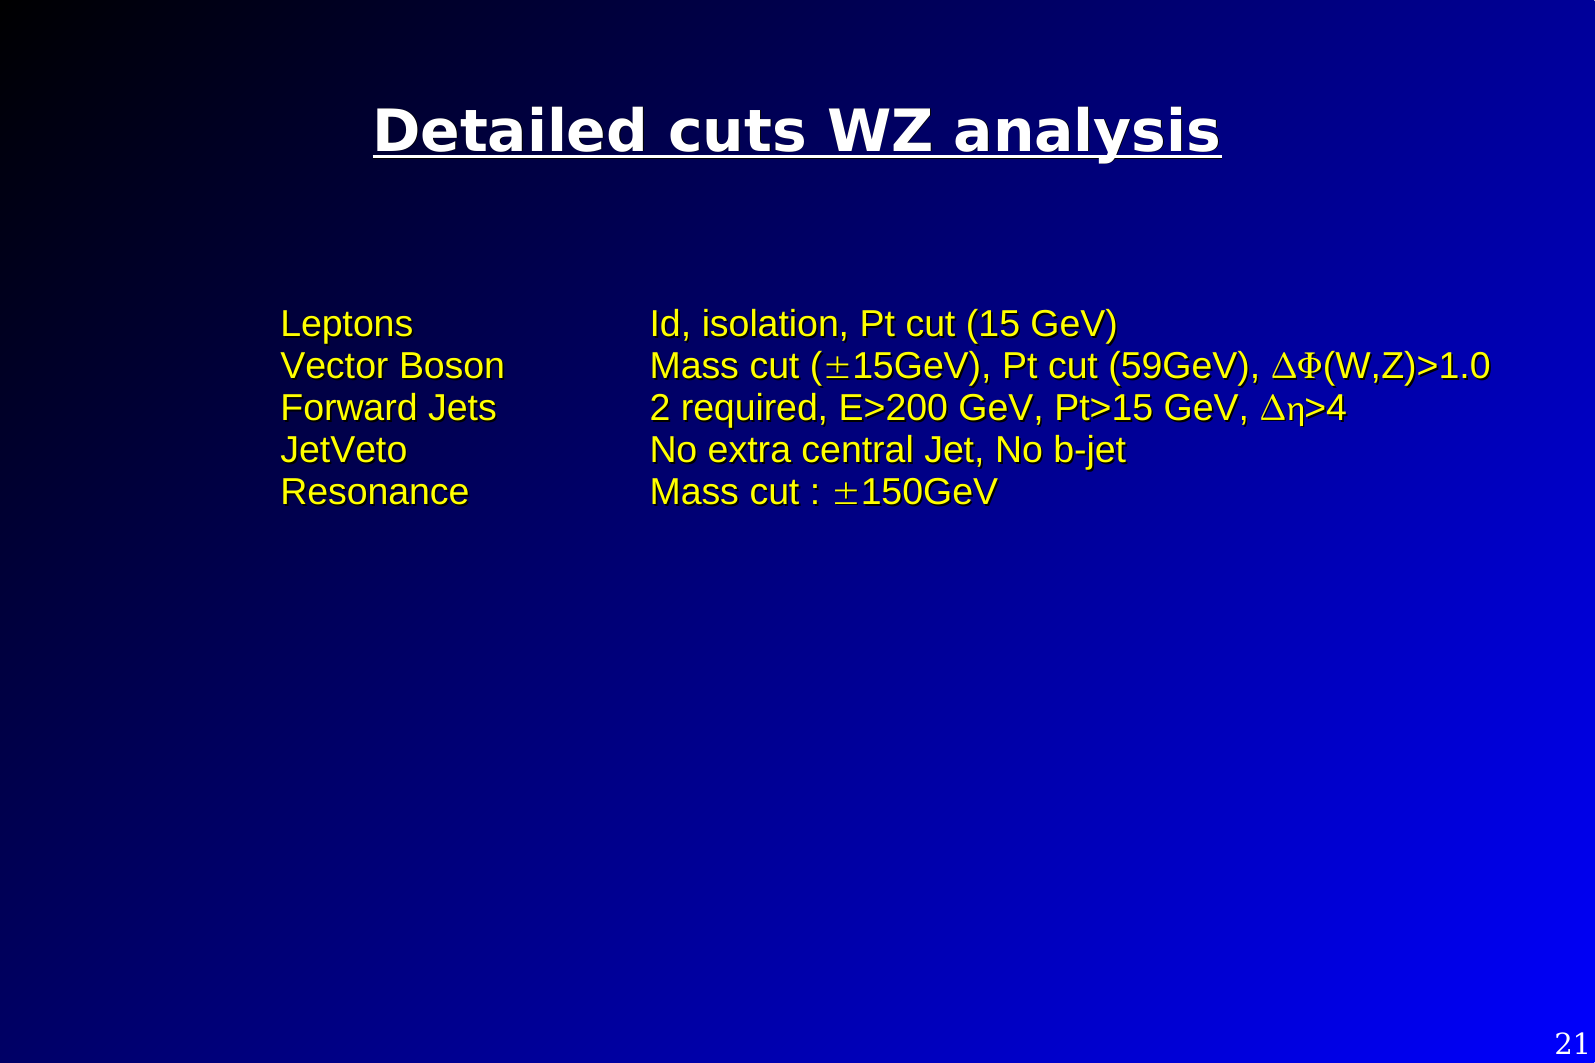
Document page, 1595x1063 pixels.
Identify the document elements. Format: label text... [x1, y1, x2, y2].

text_box Leptons Id, isolation, Pt cut (15 GeV) Vector Boson Mass cut (±15GeV), Pt cut (59GeV), (W,Z)>1.0 Forward Jets 2 required, E>200 GeV, Pt>15 GeV, >4 JetVeto No extra central Jet, No b-jet Resonance Mass cut : ±150GeV [265, 295, 1510, 589]
title Detailed cuts WZ analysis [79, 42, 1515, 220]
